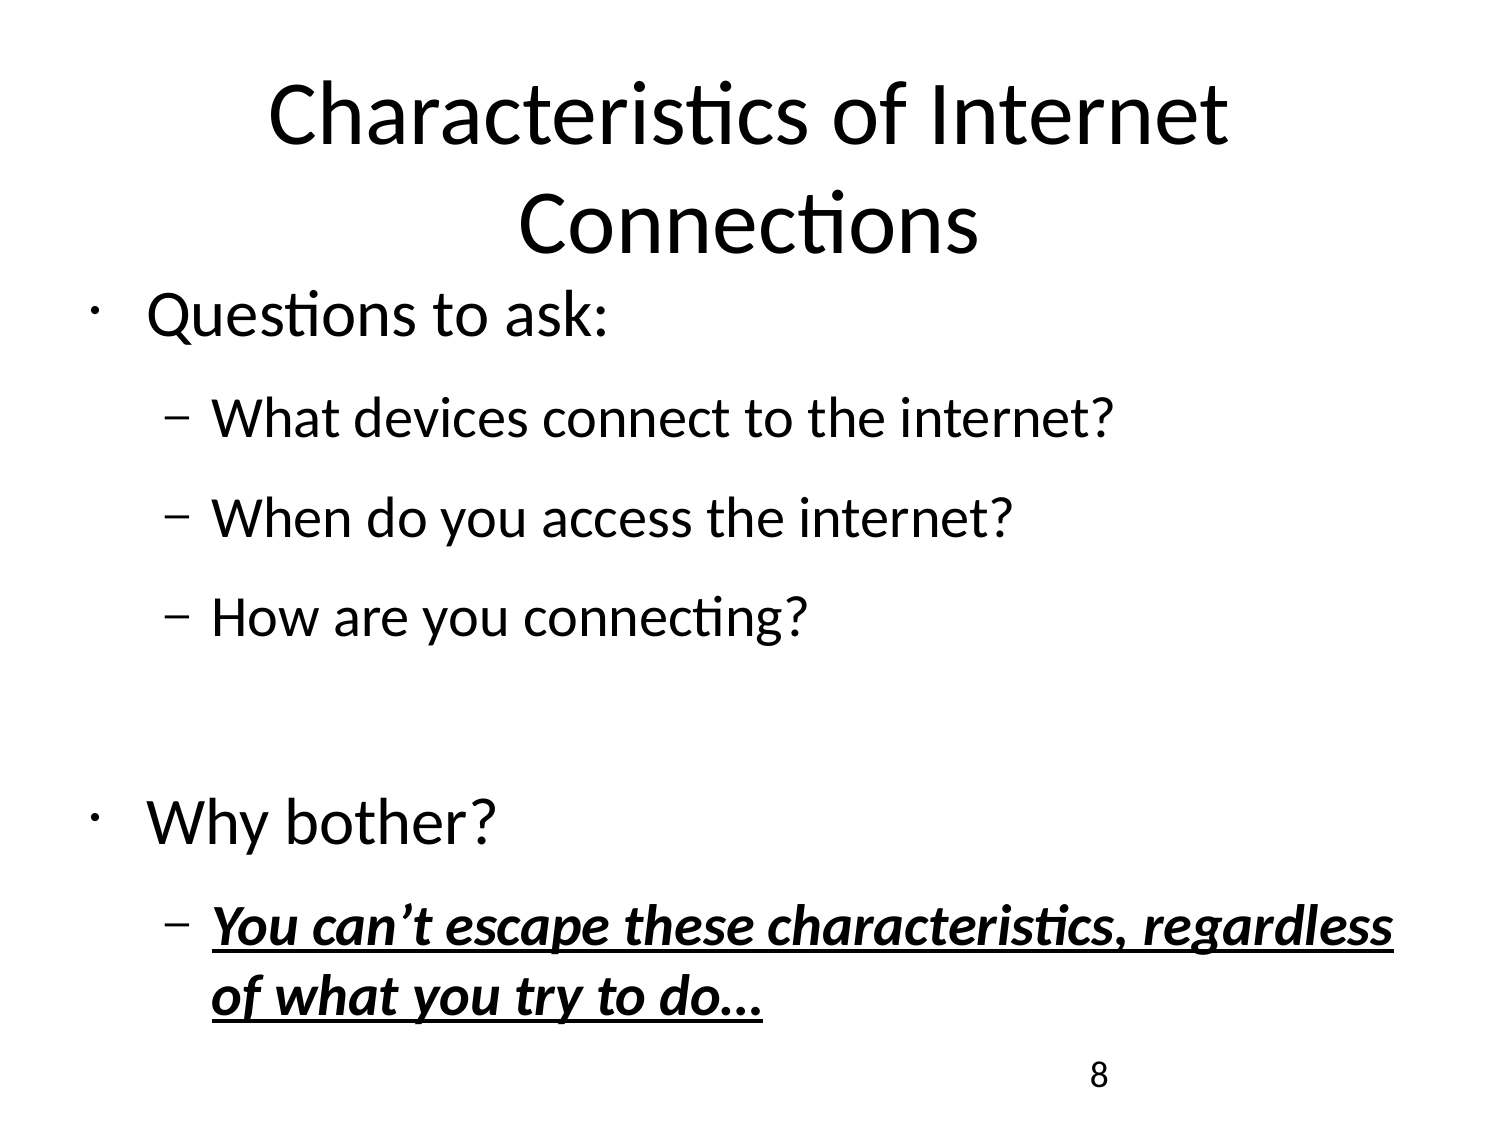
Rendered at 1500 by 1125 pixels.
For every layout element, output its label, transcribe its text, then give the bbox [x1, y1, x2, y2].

title Characteristics of Internet Connections [75, 45, 1425, 233]
slide_number <number> [1074, 1042, 1425, 1103]
list Questions to ask: What devices connect to the internet? When do you access the internet? How are you connecting? Why bother? You can’t escape these characteristics, regardless of what you try to do… [75, 262, 1425, 1005]
